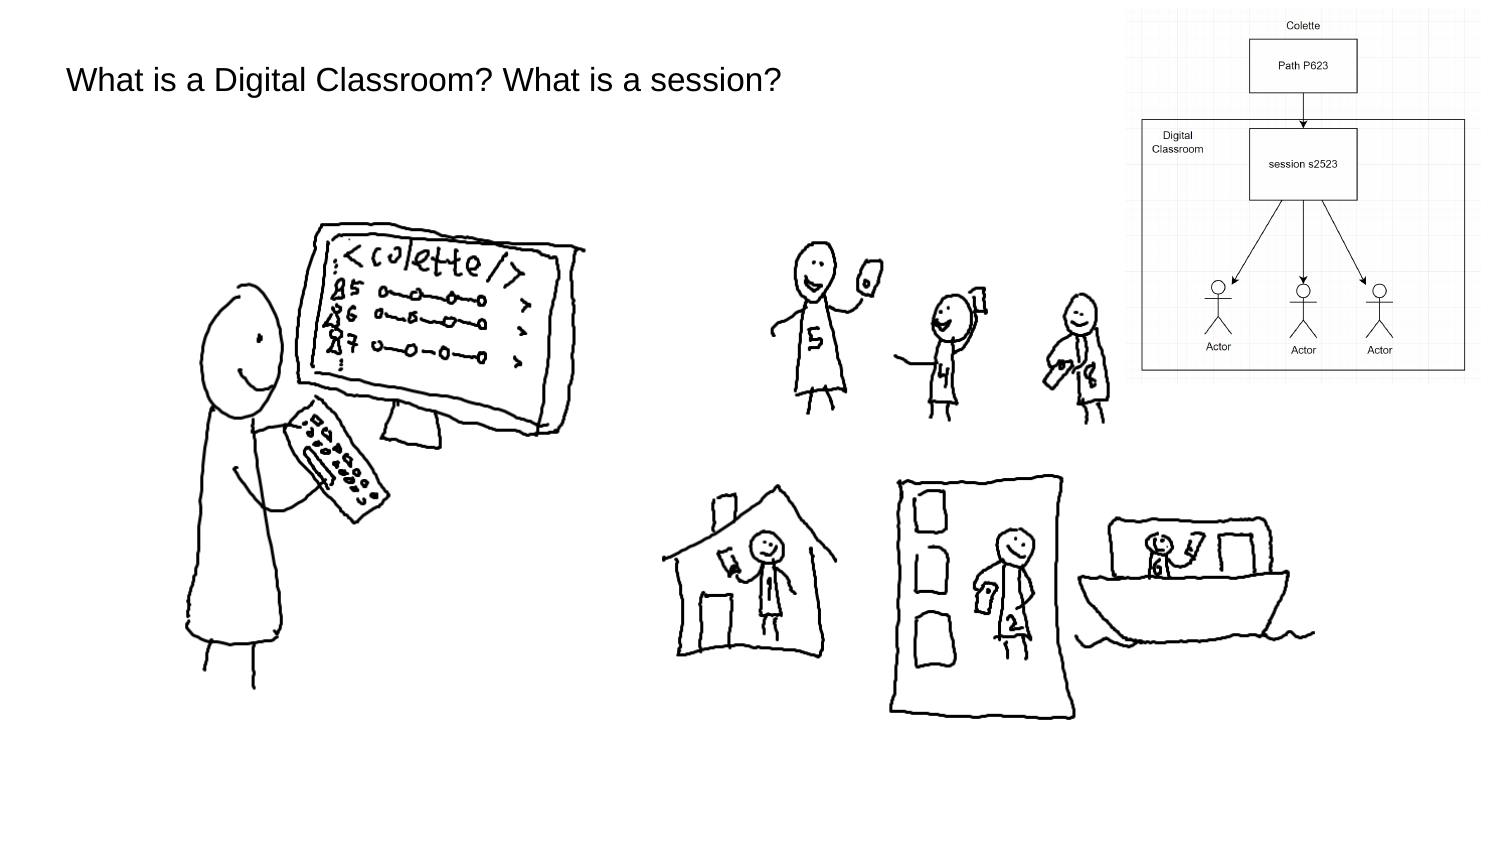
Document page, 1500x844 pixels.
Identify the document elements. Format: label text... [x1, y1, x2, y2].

title What is a Digital Classroom? What is a session? [51, 43, 799, 138]
picture [148, 8, 1481, 736]
